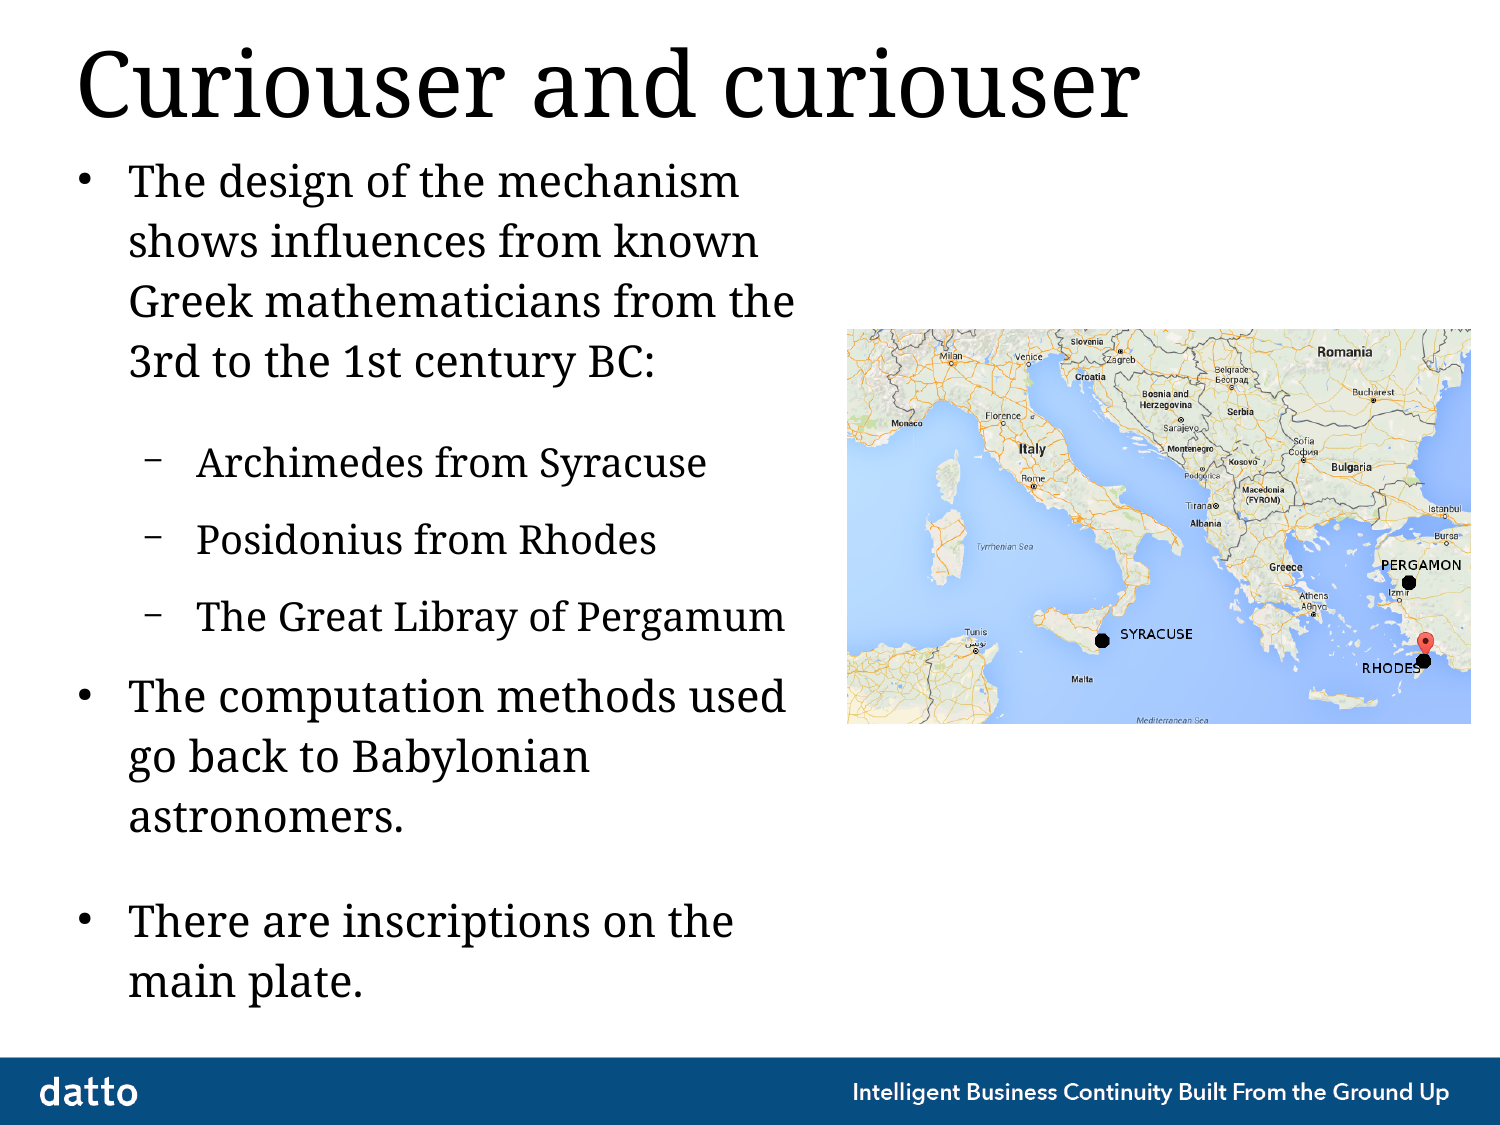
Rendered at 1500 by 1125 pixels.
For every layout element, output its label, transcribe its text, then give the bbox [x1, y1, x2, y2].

picture [0, 0, 1500, 1125]
list The design of the mechanism shows influences from known Greek mathematicians from the 3rd to the 1st century BC: Archimedes from Syracuse Posidonius from Rhodes The Great Libray of Pergamum The computation methods used go back to Babylonian astronomers. There are inscriptions on the main plate. [60, 149, 826, 1012]
title Curiouser and curiouser [75, 11, 1425, 152]
